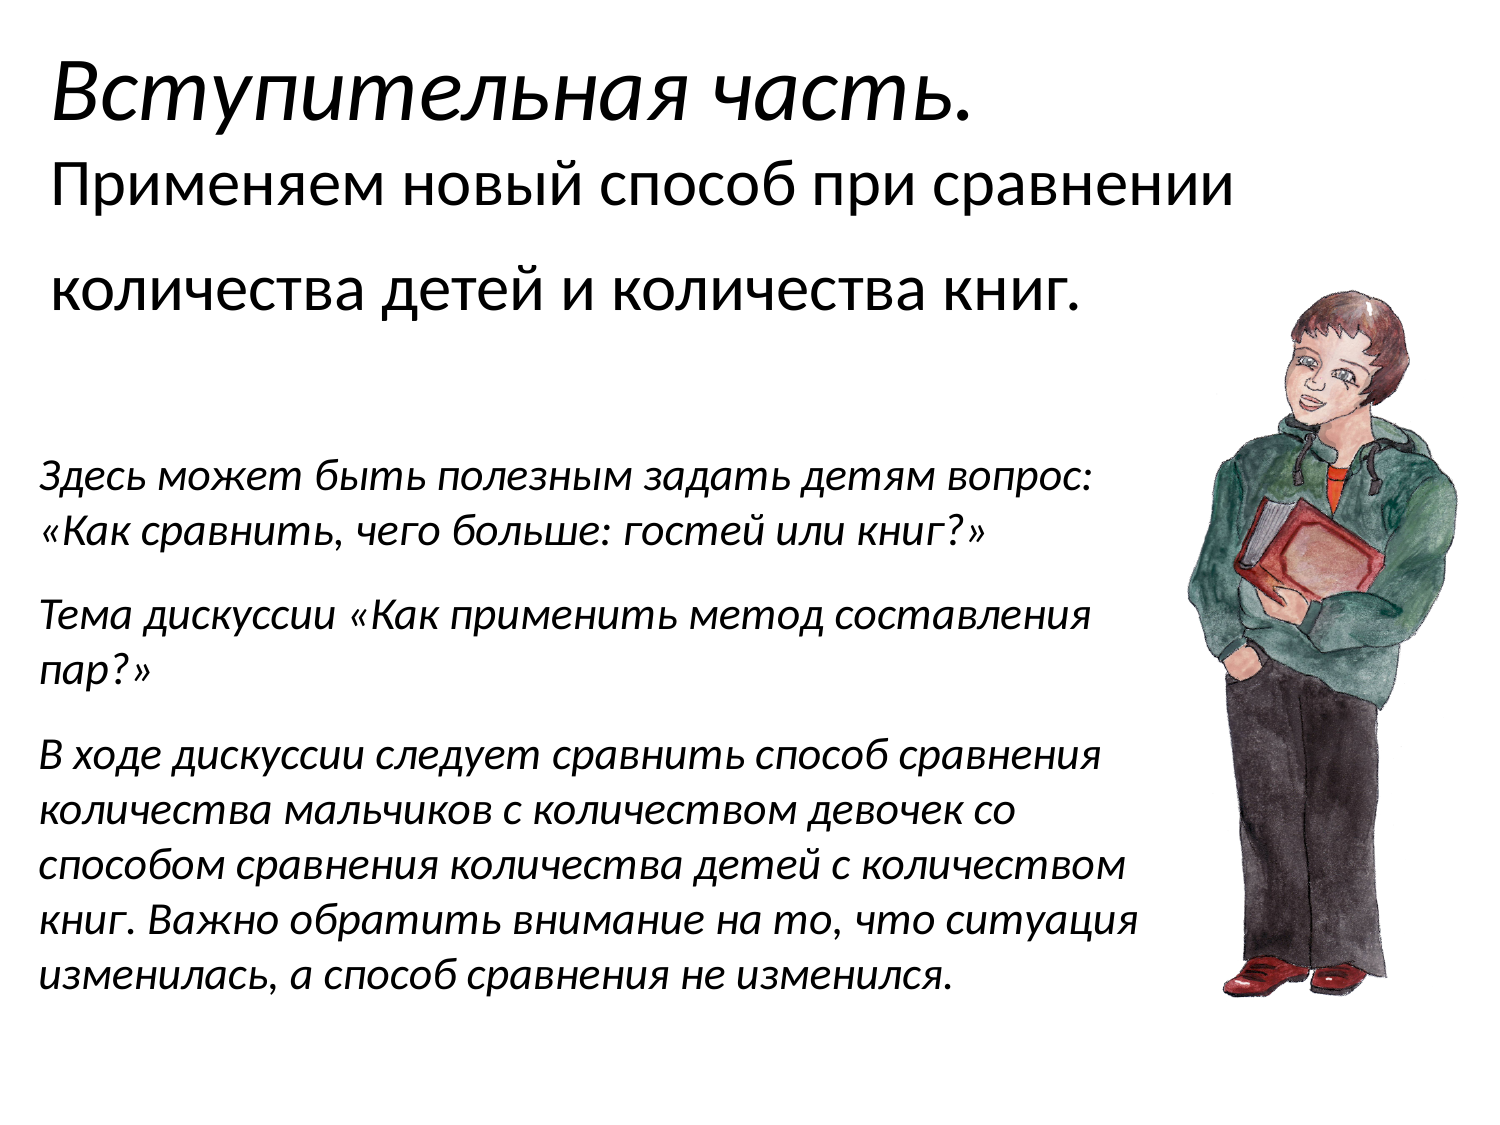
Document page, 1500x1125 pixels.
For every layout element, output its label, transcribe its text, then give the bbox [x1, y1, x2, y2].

title Вступительная часть. Применяем новый способ при сравнении количества детей и количества книг. [35, 21, 1477, 272]
list Здесь может быть полезным задать детям вопрос: «Как сравнить, чего больше: гостей или книг?» Тема дискуссии «Как применить метод составления пар?» В ходе дискуссии следует сравнить способ сравнения количества мальчиков с количеством девочек со способом сравнения количества детей с количеством книг. Важно обратить внимание на то, что ситуация изменилась, а способ сравнения не изменился. [23, 437, 1182, 1087]
picture [1181, 283, 1465, 1004]
